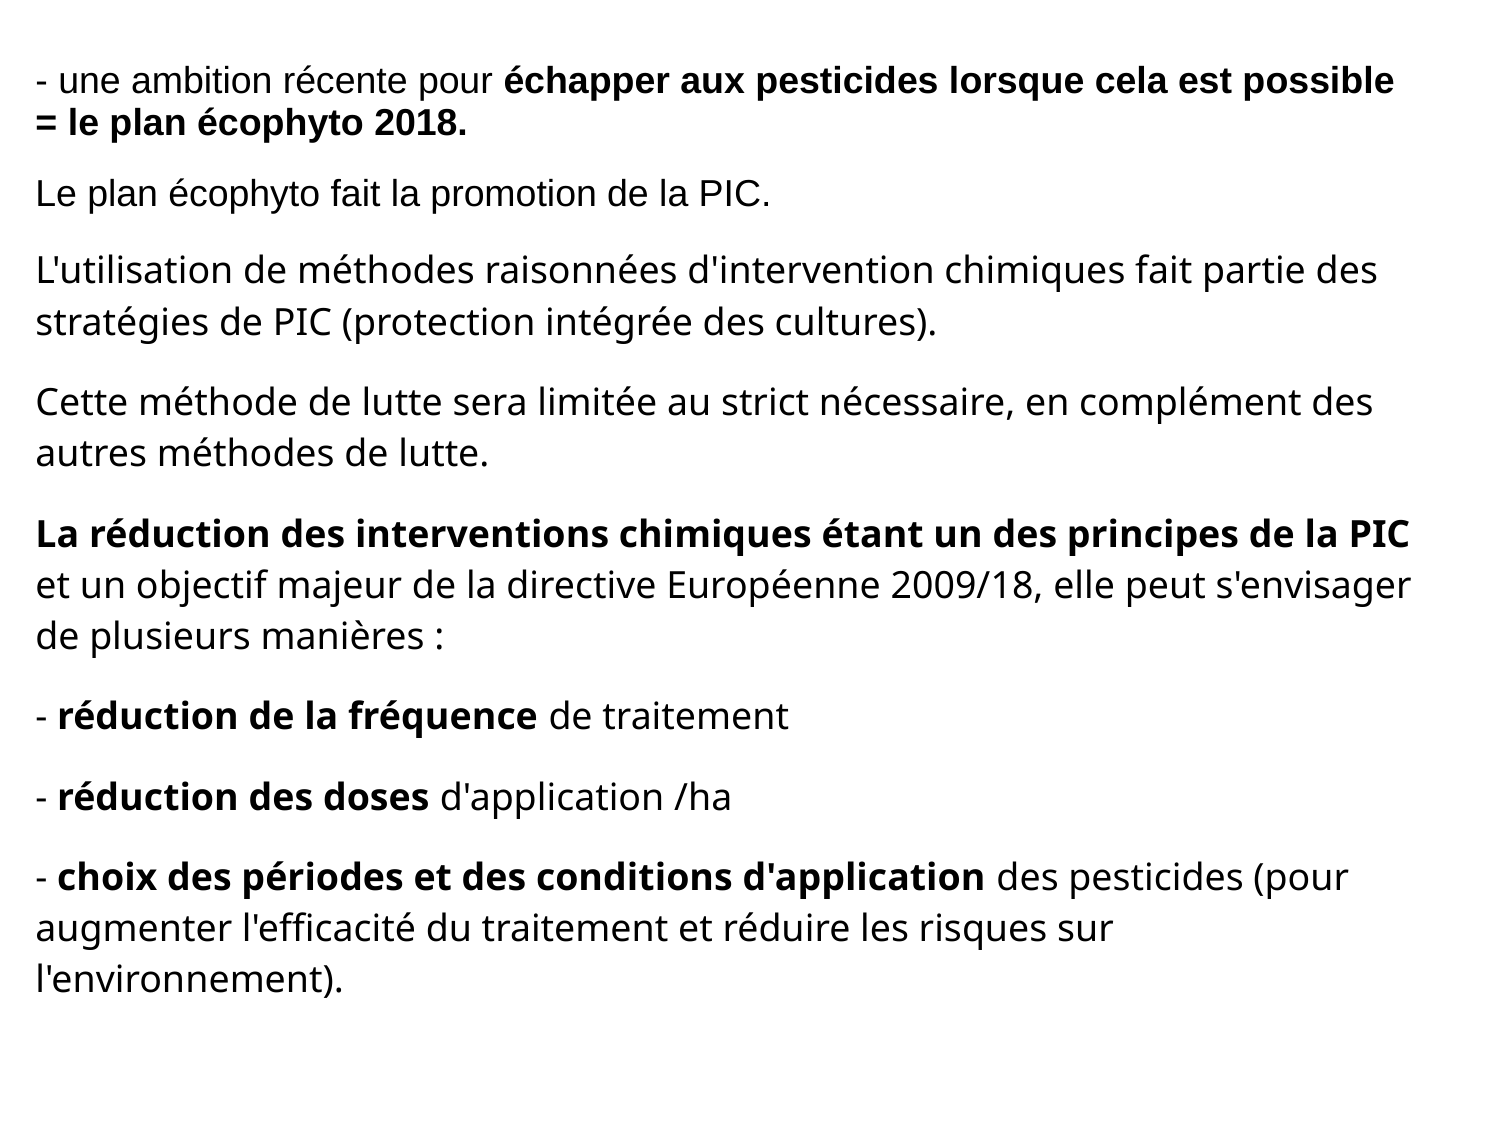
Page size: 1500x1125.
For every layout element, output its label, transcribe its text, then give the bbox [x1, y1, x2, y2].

list - une ambition récente pour échapper aux pesticides lorsque cela est possible = le plan écophyto 2018. Le plan écophyto fait la promotion de la PIC. L'utilisation de méthodes raisonnées d'intervention chimiques fait partie des stratégies de PIC (protection intégrée des cultures). Cette méthode de lutte sera limitée au strict nécessaire, en complément des autres méthodes de lutte. La réduction des interventions chimiques étant un des principes de la PIC et un objectif majeur de la directive Européenne 2009/18, elle peut s'envisager de plusieurs manières : - réduction de la fréquence de traitement - réduction des doses d'application /ha - choix des périodes et des conditions d'application des pesticides (pour augmenter l'efficacité du traitement et réduire les risques sur l'environnement). [35, 59, 1425, 1099]
